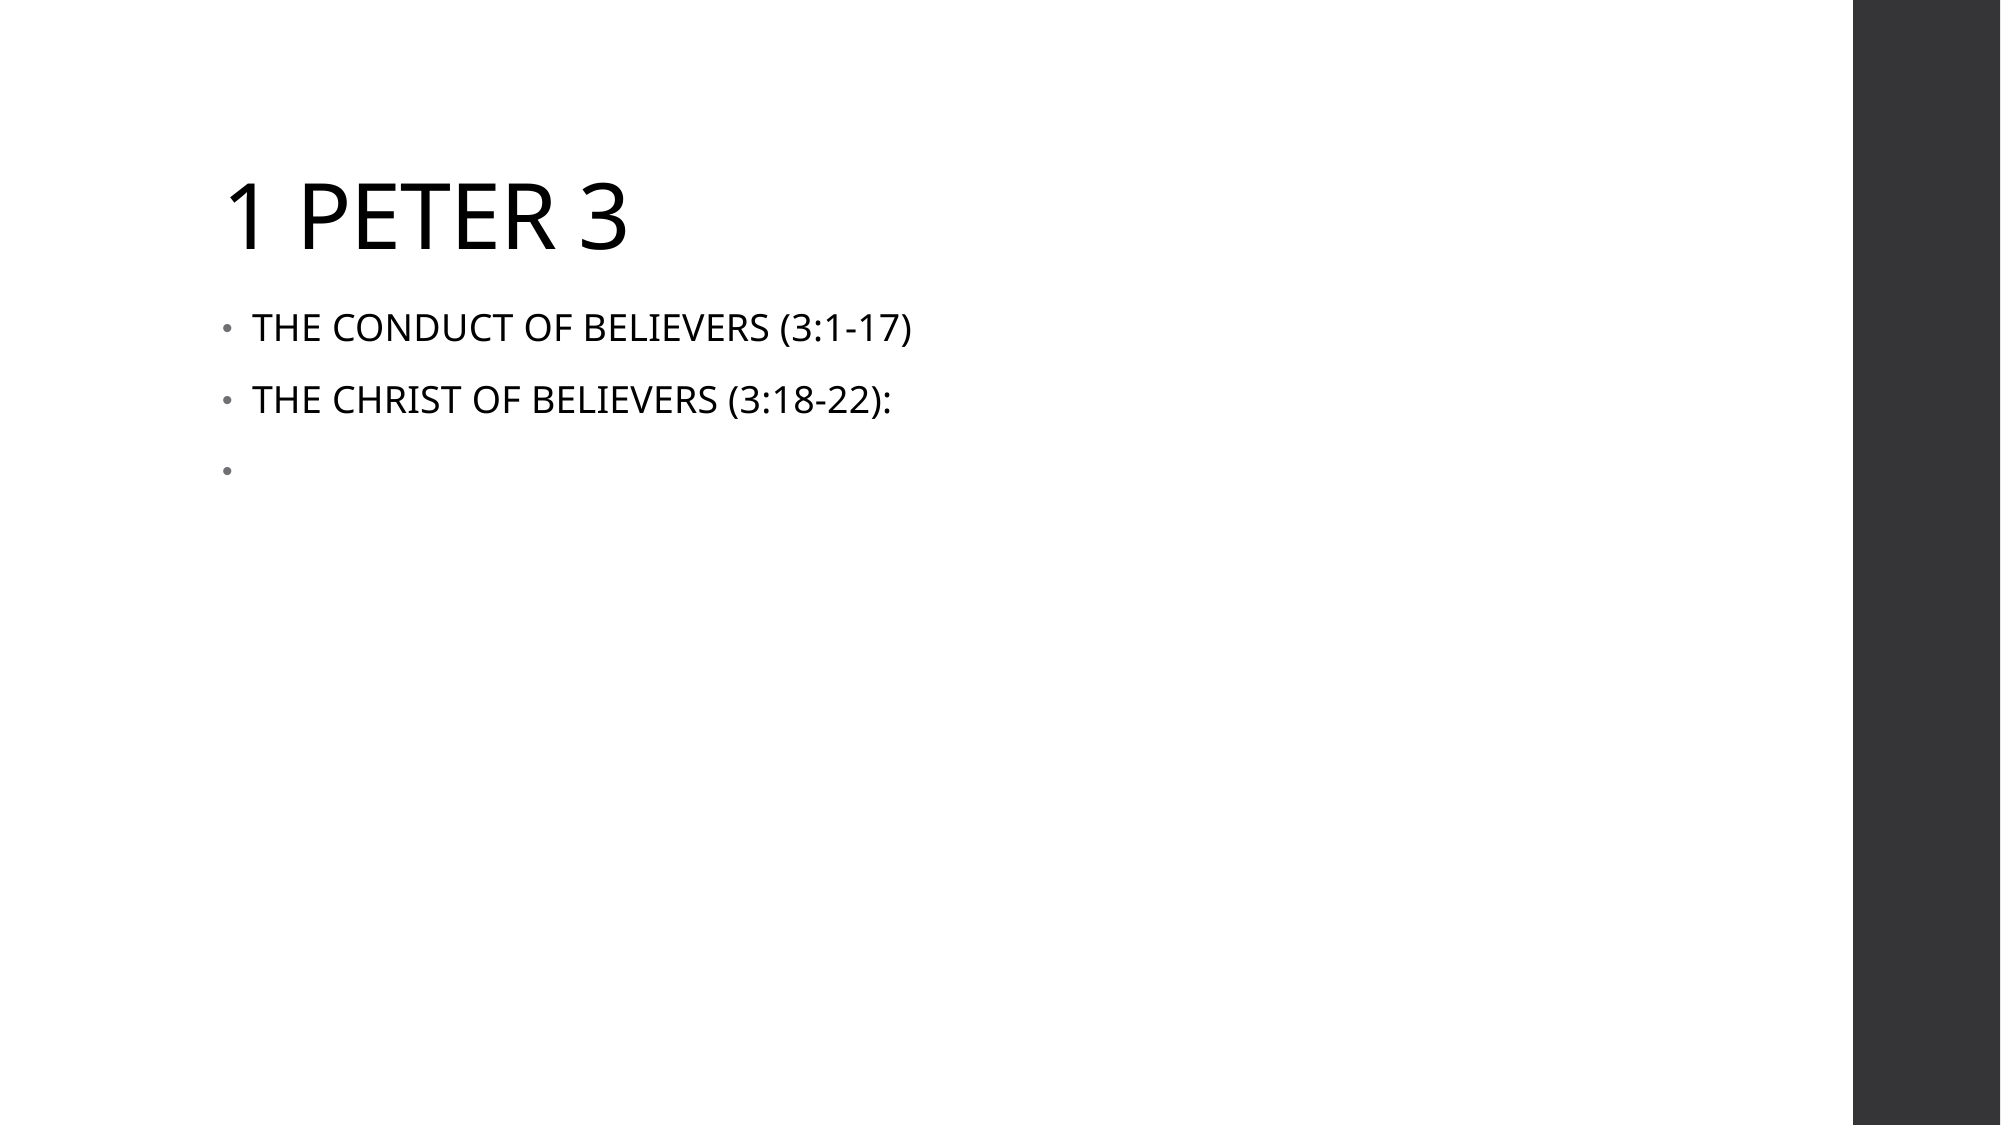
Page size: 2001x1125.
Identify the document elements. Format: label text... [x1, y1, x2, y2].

list THE CONDUCT OF BELIEVERS (3:1-17) THE CHRIST OF BELIEVERS (3:18-22): [206, 299, 1617, 1014]
title 1 PETER 3 [206, 60, 1797, 278]
